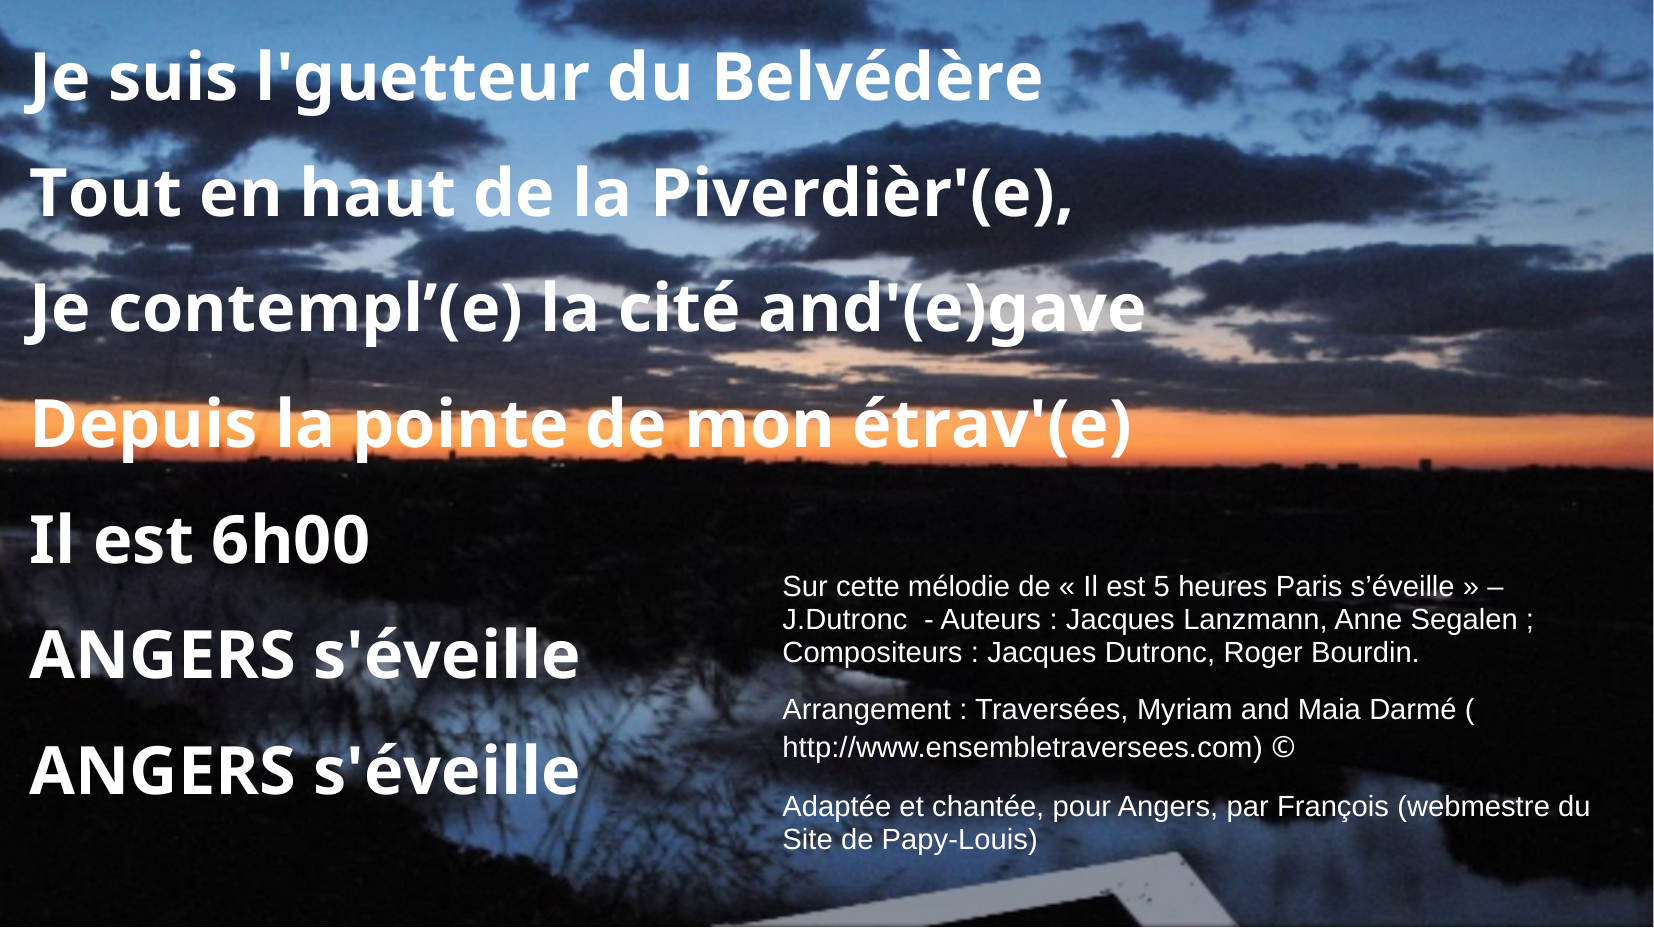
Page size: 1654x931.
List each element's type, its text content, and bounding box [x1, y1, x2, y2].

text_box Sur cette mélodie de « Il est 5 heures Paris s’éveille » – J.Dutronc - Auteurs : Jacques Lanzmann, Anne Segalen ; Compositeurs : Jacques Dutronc, Roger Bourdin. Arrangement : Traversées, Myriam and Maia Darmé (http://www.ensembletraversees.com) © Adaptée et chantée, pour Angers, par François (webmestre du Site de Papy-Louis) [767, 504, 1625, 886]
picture [0, 0, 1654, 927]
text_box Je suis l'guetteur du Belvédère Tout en haut de la Piverdièr'(e), Je contempl’(e) la cité and'(e)gave Depuis la pointe de mon étrav'(e) Il est 6h00 ANGERS s'éveille ANGERS s'éveille [29, 29, 1625, 916]
